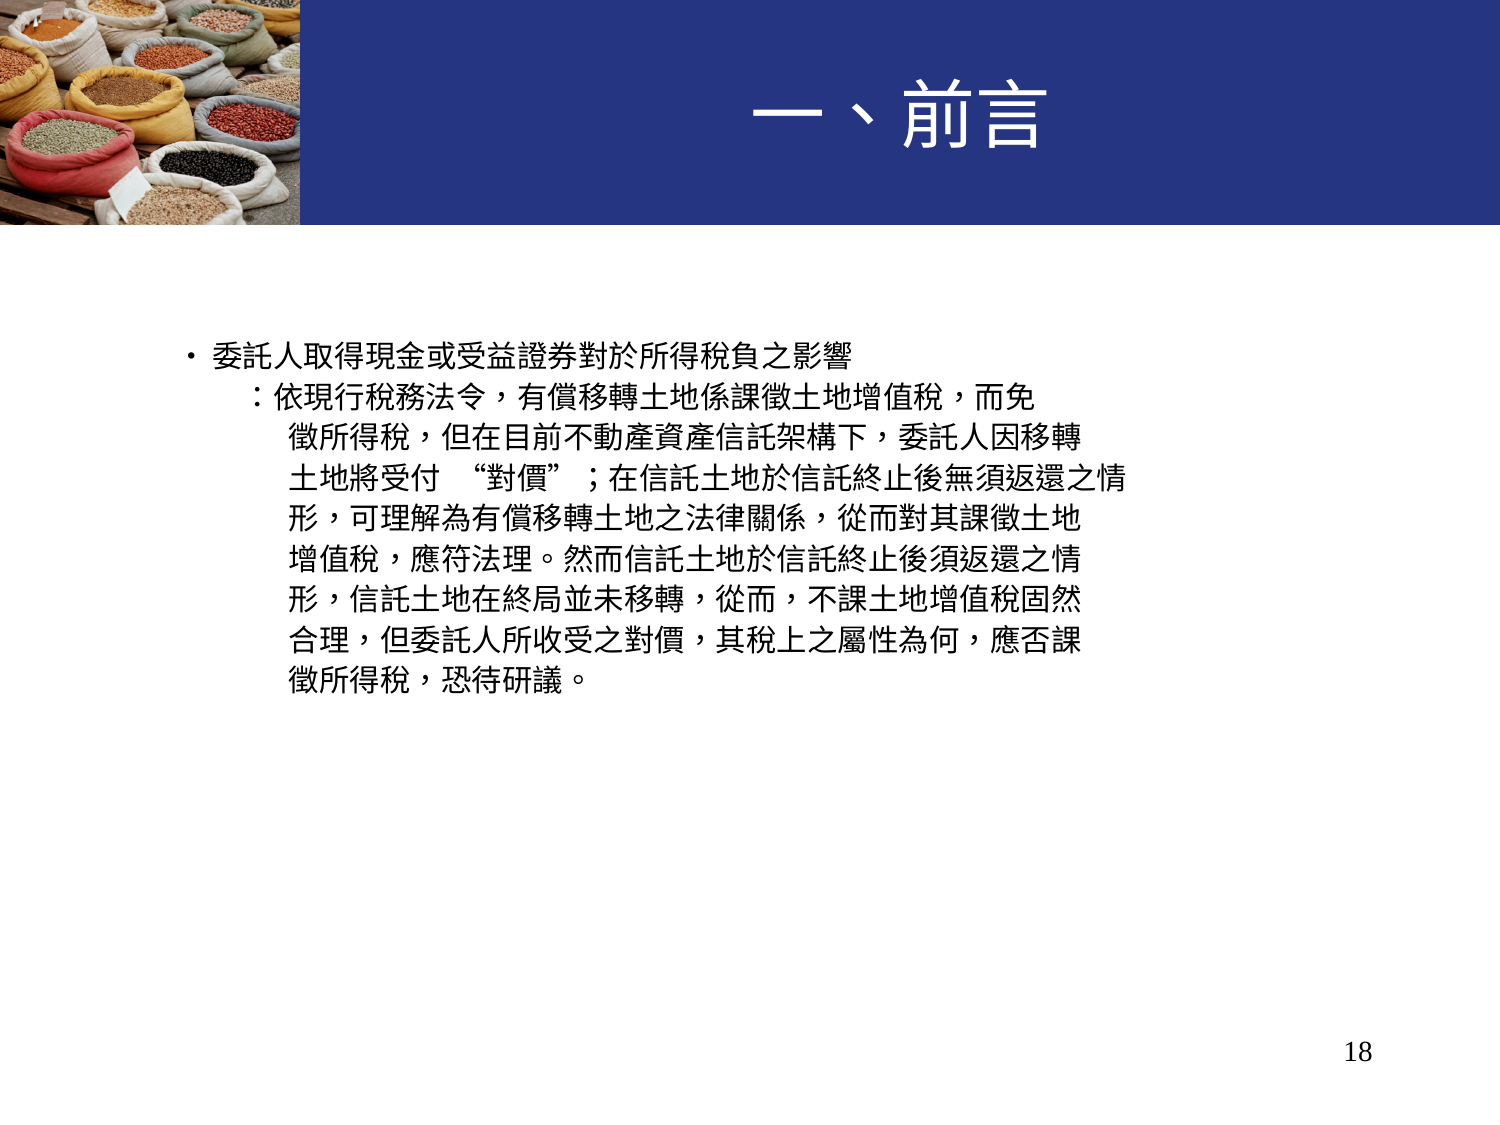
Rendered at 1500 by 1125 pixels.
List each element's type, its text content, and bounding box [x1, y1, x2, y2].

list ‧委託人取得現金或受益證券對於所得稅負之影響 ：依現行稅務法令，有償移轉土地係課徵土地增值稅，而免 徵所得稅，但在目前不動產資產信託架構下，委託人因移轉 土地將受付 “對價”；在信託土地於信託終止後無須返還之情 形，可理解為有償移轉土地之法律關係，從而對其課徵土地 增值稅，應符法理。然而信託土地於信託終止後須返還之情 形，信託土地在終局並未移轉，從而，不課土地增值稅固然 合理，但委託人所收受之對價，其稅上之屬性為何，應否課 徵所得稅，恐待研議。 [104, 293, 1380, 956]
picture [0, 0, 300, 225]
title 一、前言 [300, 0, 1500, 225]
